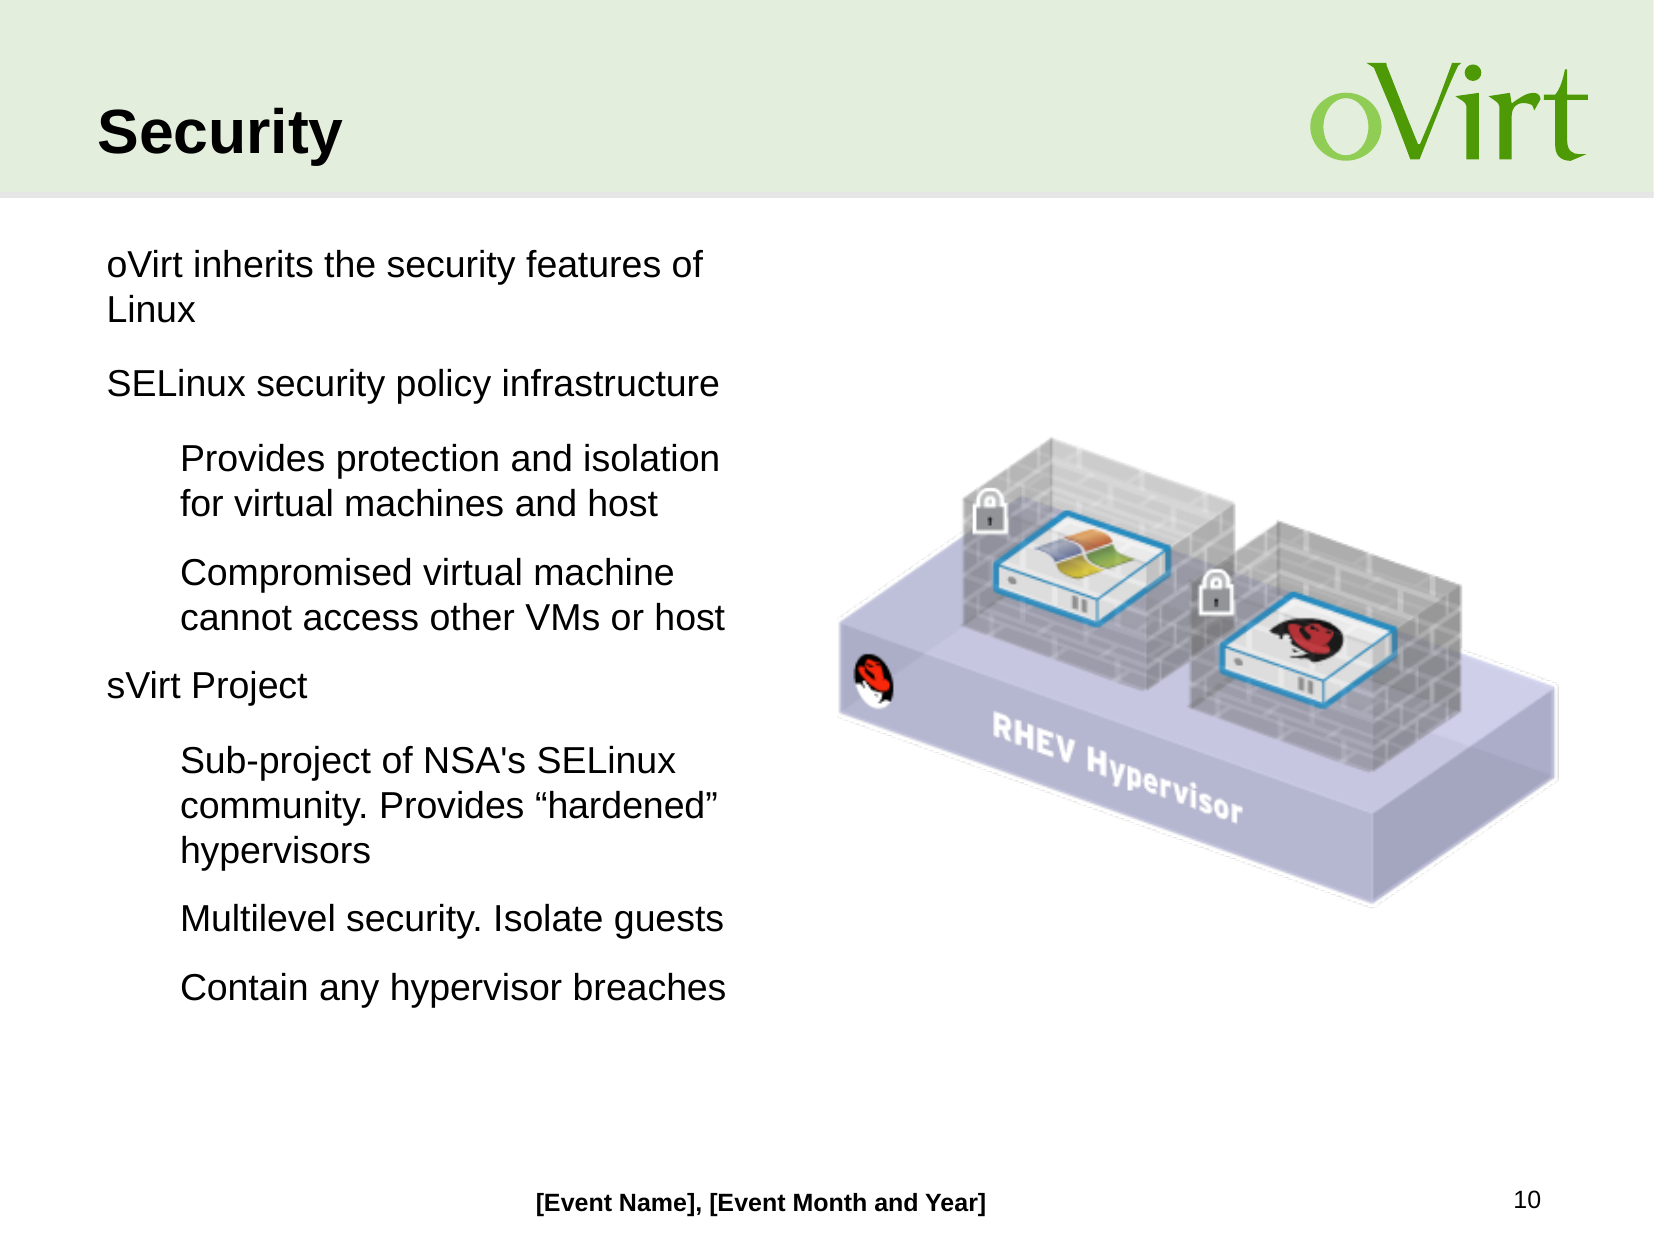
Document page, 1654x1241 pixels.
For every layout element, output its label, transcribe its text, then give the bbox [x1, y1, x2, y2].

title Security [82, 37, 1571, 226]
picture [837, 420, 1604, 910]
list oVirt inherits the security features of Linux SELinux security policy infrastructure Provides protection and isolation for virtual machines and host Compromised virtual machine cannot access other VMs or host sVirt Project Sub-project of NSA's SELinux community. Provides “hardened” hypervisors Multilevel security. Isolate guests Contain any hypervisor breaches [76, 232, 784, 1073]
